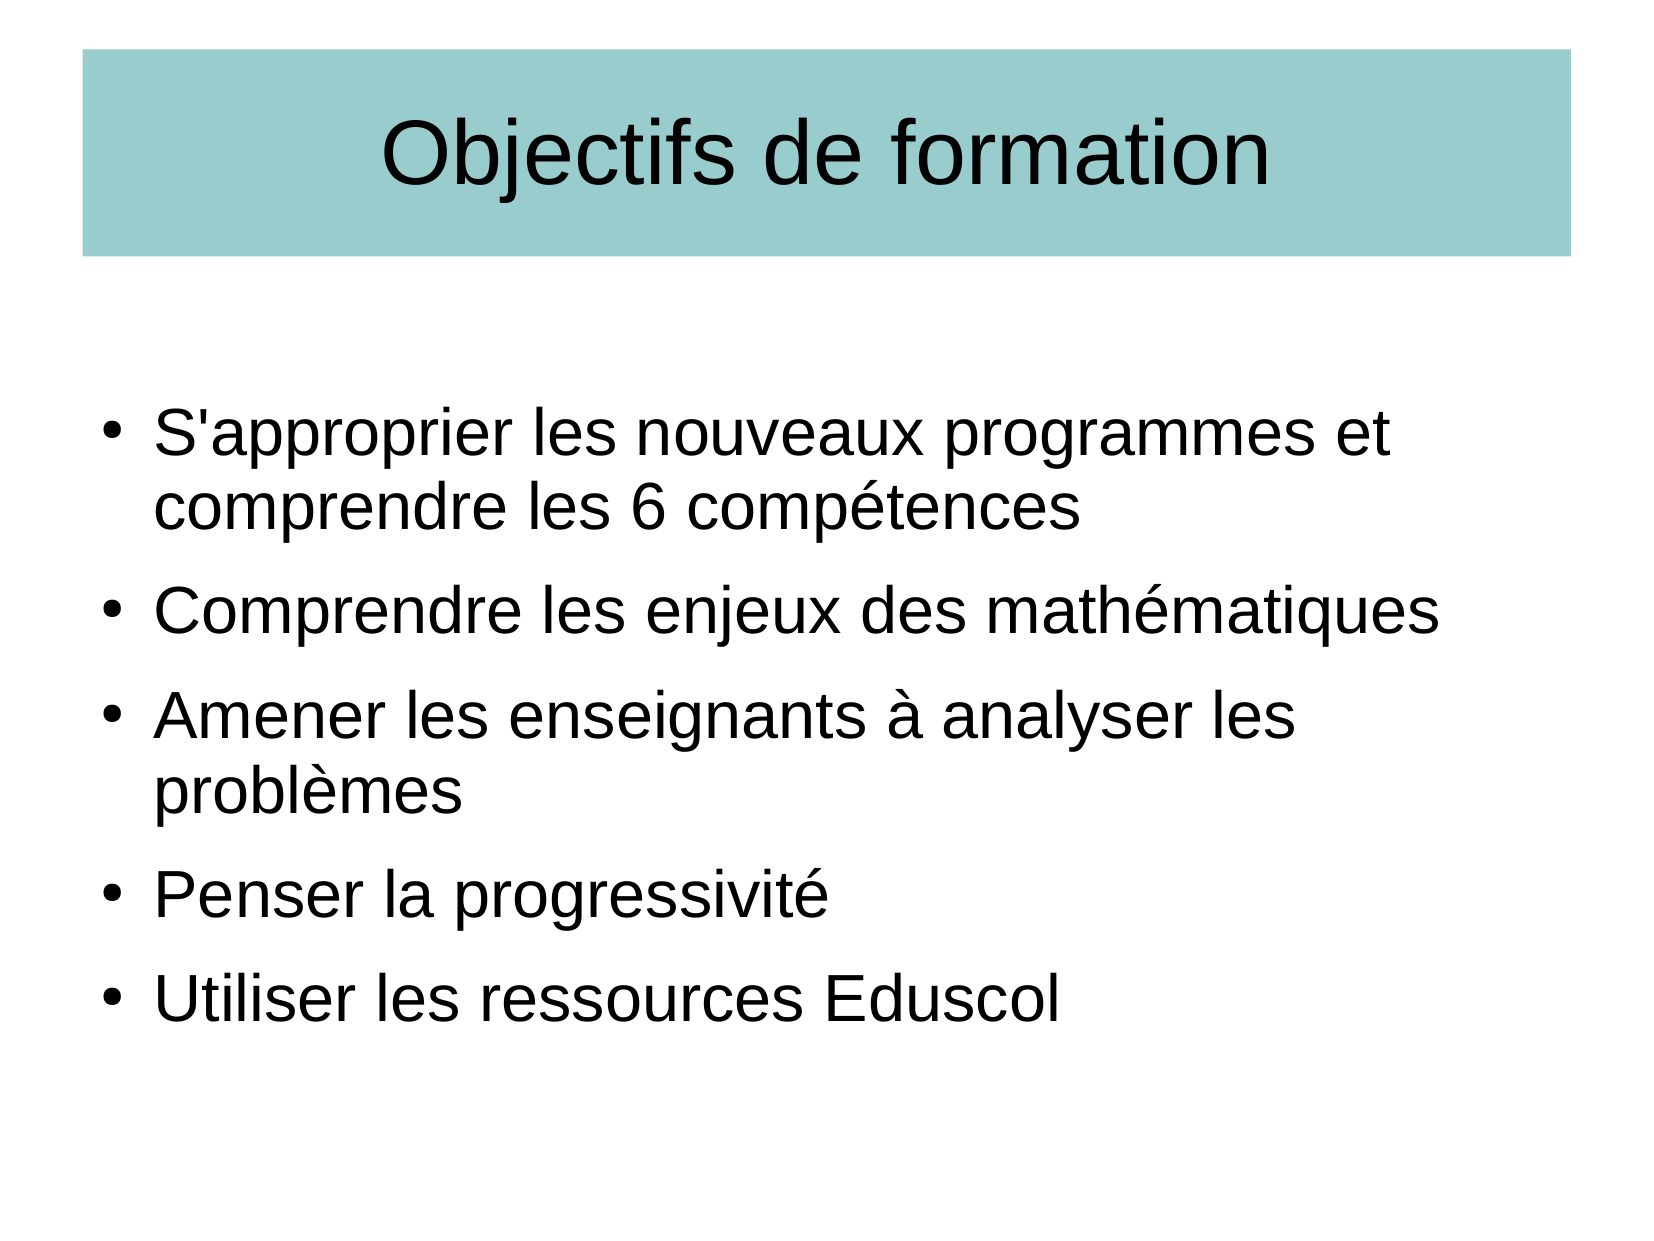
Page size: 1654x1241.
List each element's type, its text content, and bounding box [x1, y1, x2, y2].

list S'approprier les nouveaux programmes et comprendre les 6 compétences Comprendre les enjeux des mathématiques Amener les enseignants à analyser les problèmes Penser la progressivité Utiliser les ressources Eduscol [82, 290, 1571, 1037]
title Objectifs de formation [82, 49, 1571, 257]
